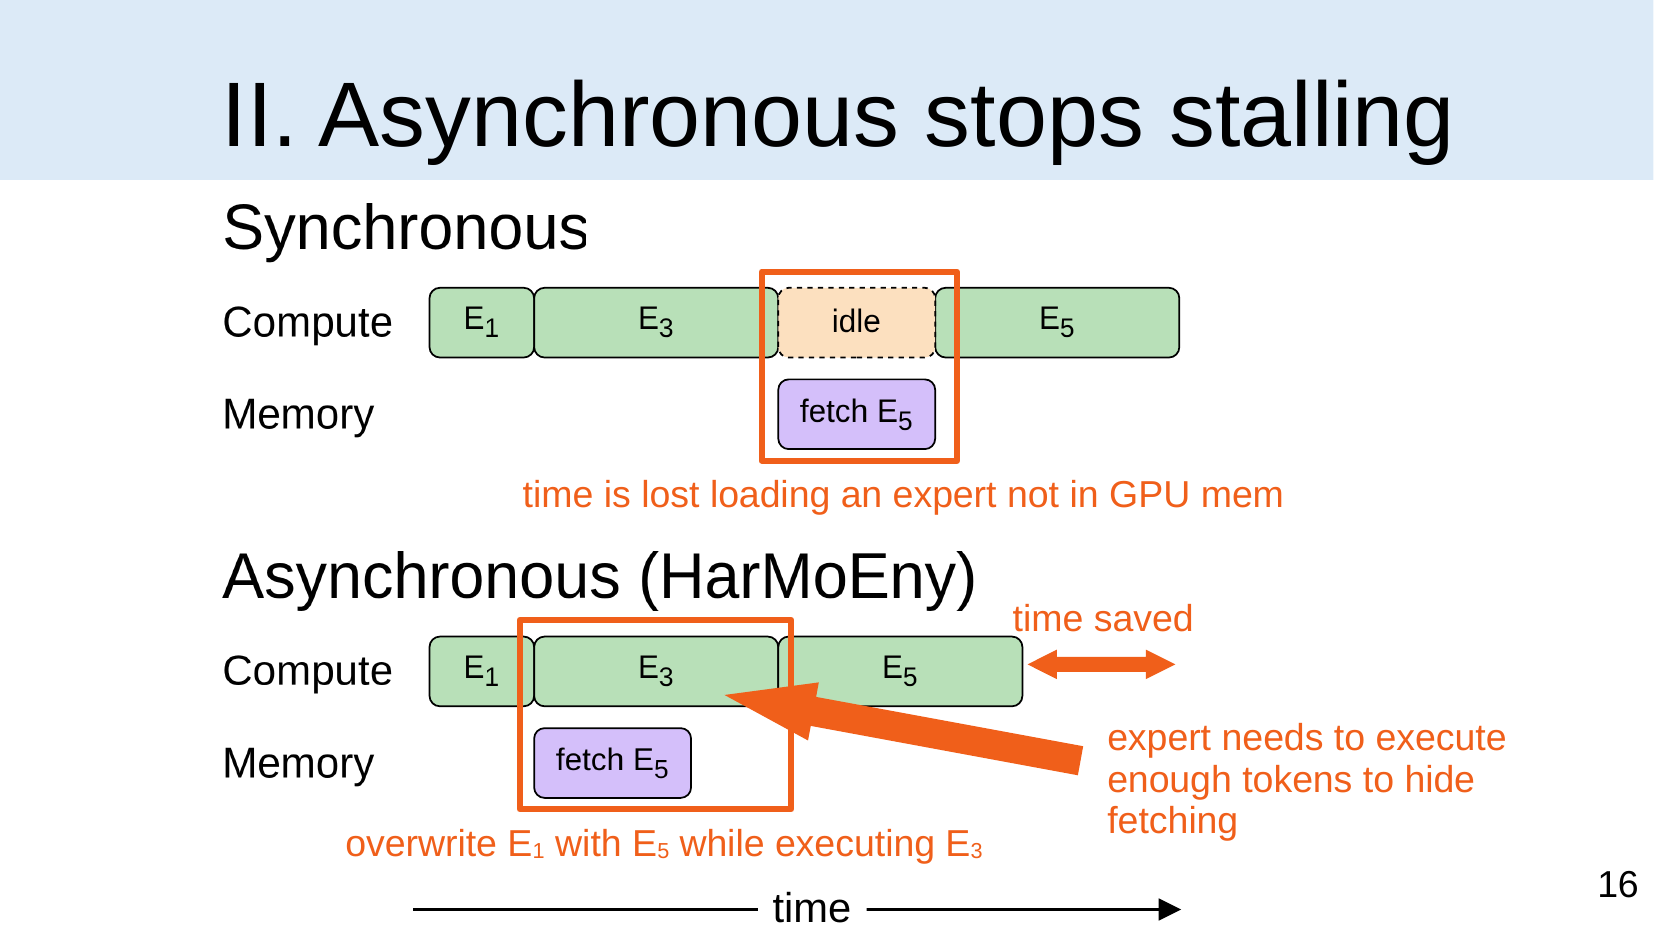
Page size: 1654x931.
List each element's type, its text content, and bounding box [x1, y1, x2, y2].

text_box time saved [998, 590, 1210, 648]
text_box <number> [1452, 856, 1654, 927]
picture [218, 188, 1182, 801]
text_box time [758, 877, 867, 931]
picture [523, 623, 788, 801]
text_box [1027, 649, 1176, 680]
title II. Asynchronous stops stalling [82, 37, 1571, 193]
text_box [0, 0, 1654, 180]
text_box expert needs to execute enough tokens to hide fetching [1092, 708, 1536, 850]
text_box overwrite E1 with E5 while executing E3 [330, 814, 1000, 872]
text_box time is lost loading an expert not in GPU mem [507, 466, 1301, 524]
text_box [724, 682, 1084, 776]
